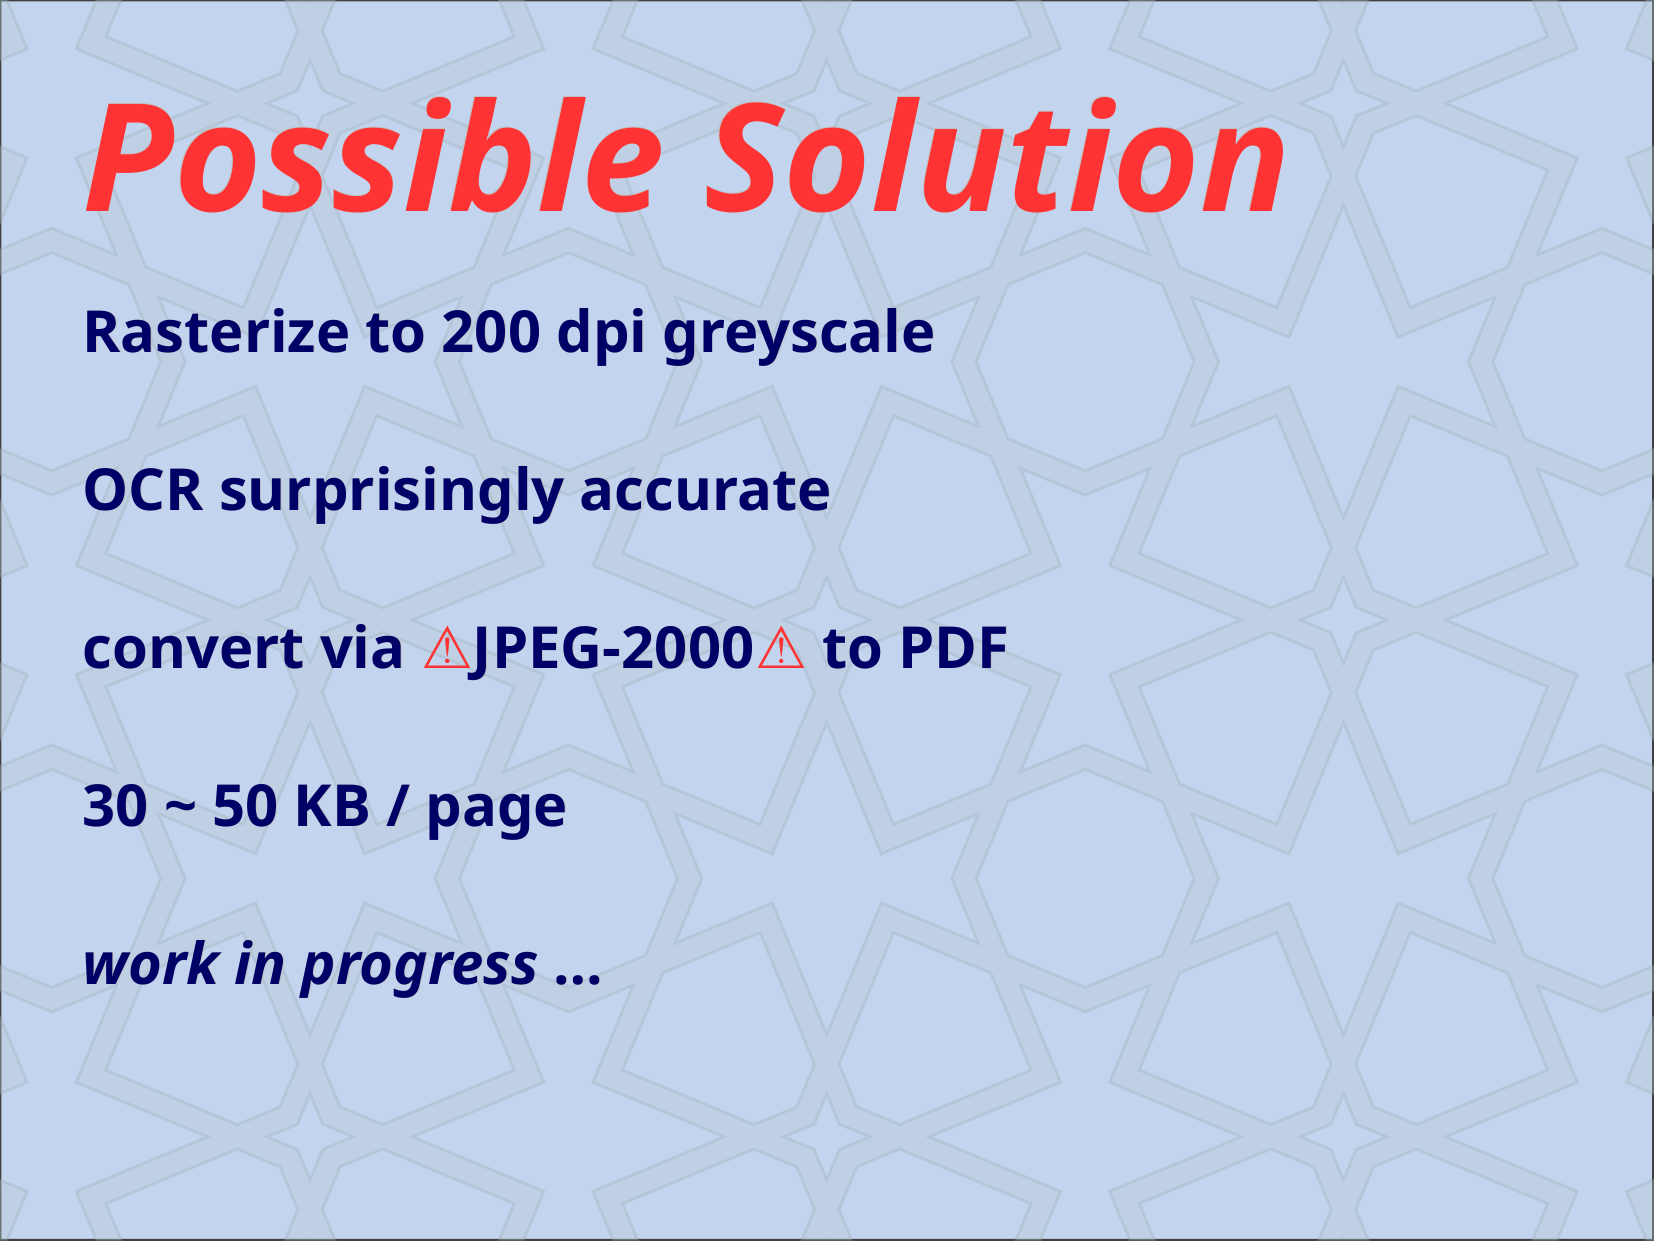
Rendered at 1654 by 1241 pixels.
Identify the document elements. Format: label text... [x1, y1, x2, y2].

title Possible Solution [82, 49, 1571, 257]
list Rasterize to 200 dpi greyscale OCR surprisingly accurate convert via ⚠JPEG-2000⚠ to PDF 30 ~ 50 KB / page work in progress … [82, 290, 1571, 1010]
